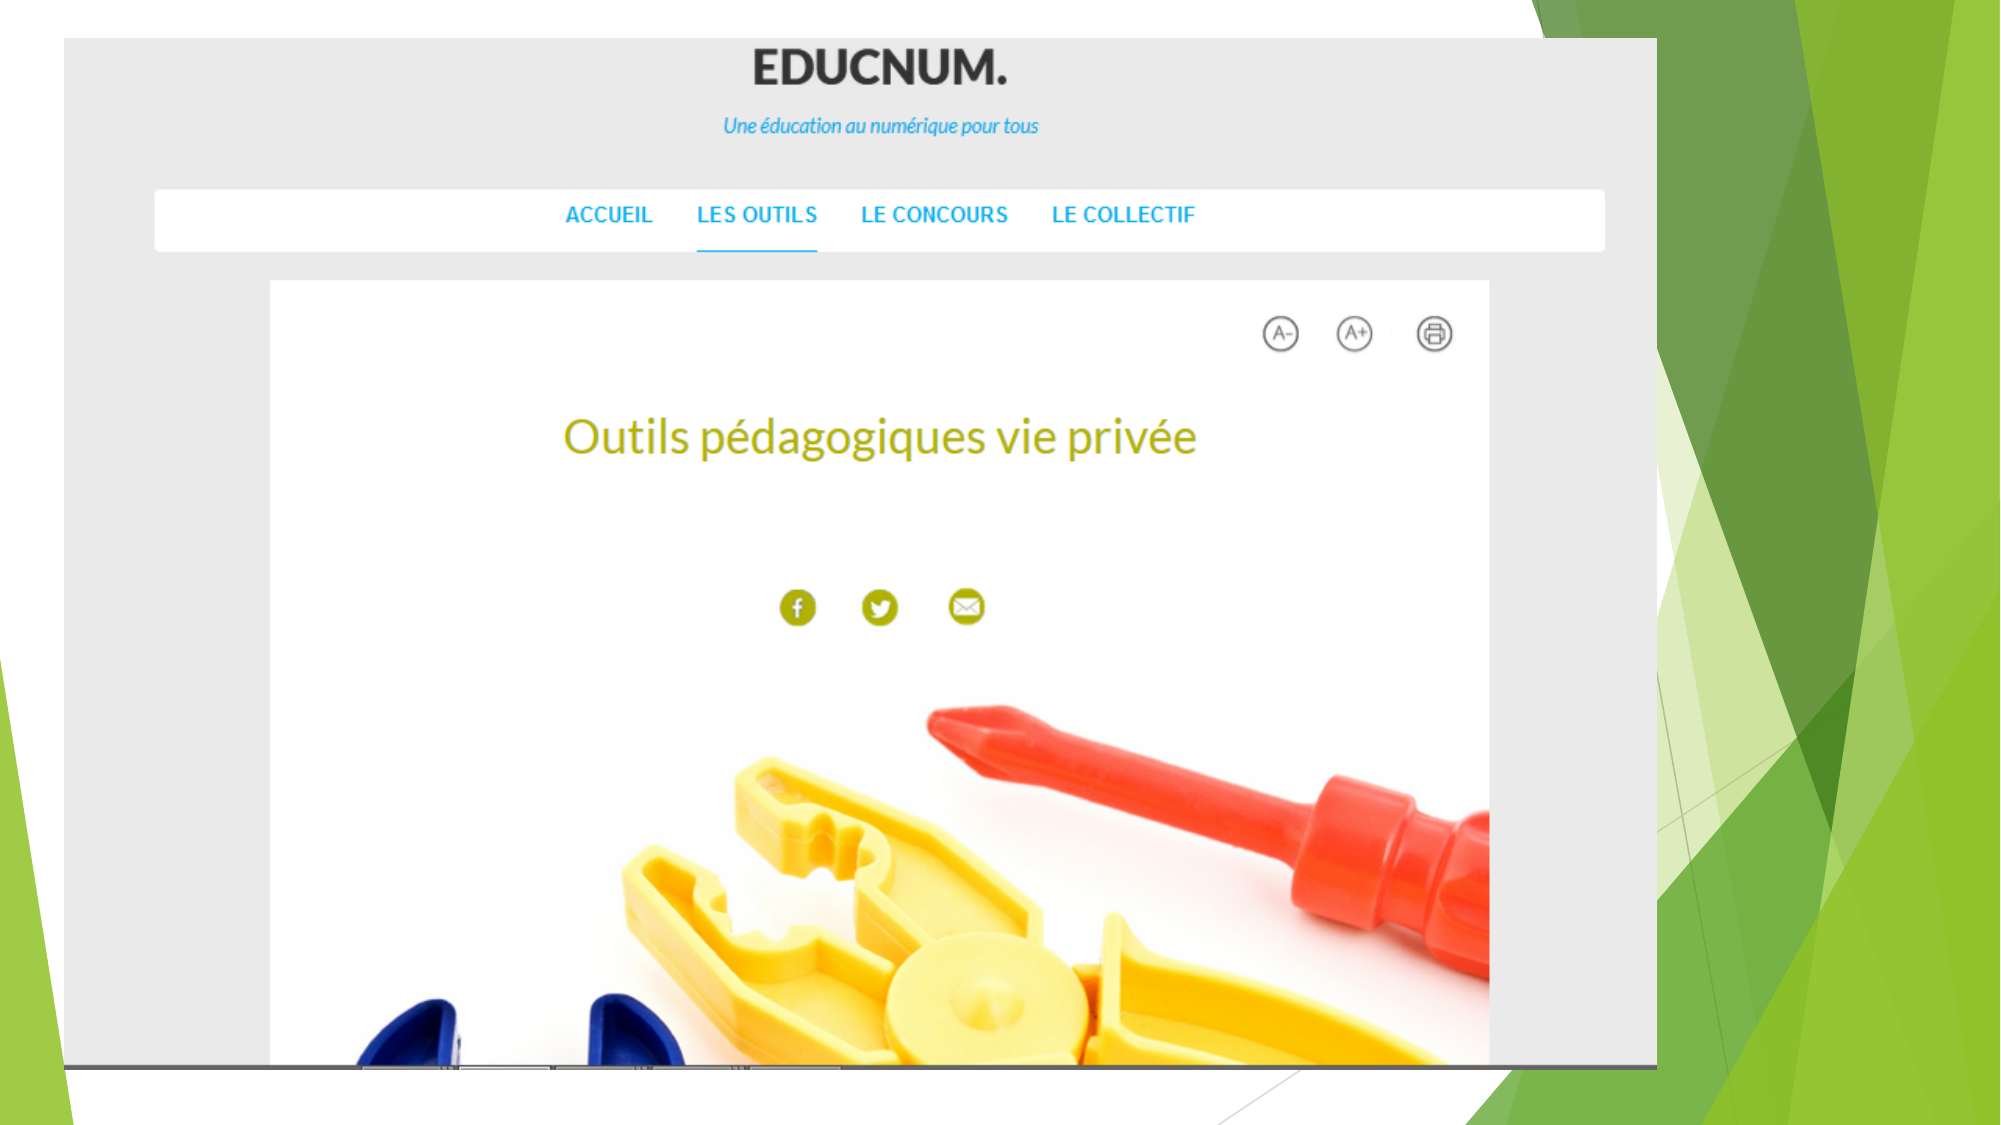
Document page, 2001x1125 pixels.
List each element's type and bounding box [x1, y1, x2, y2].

picture [64, 38, 1657, 1070]
